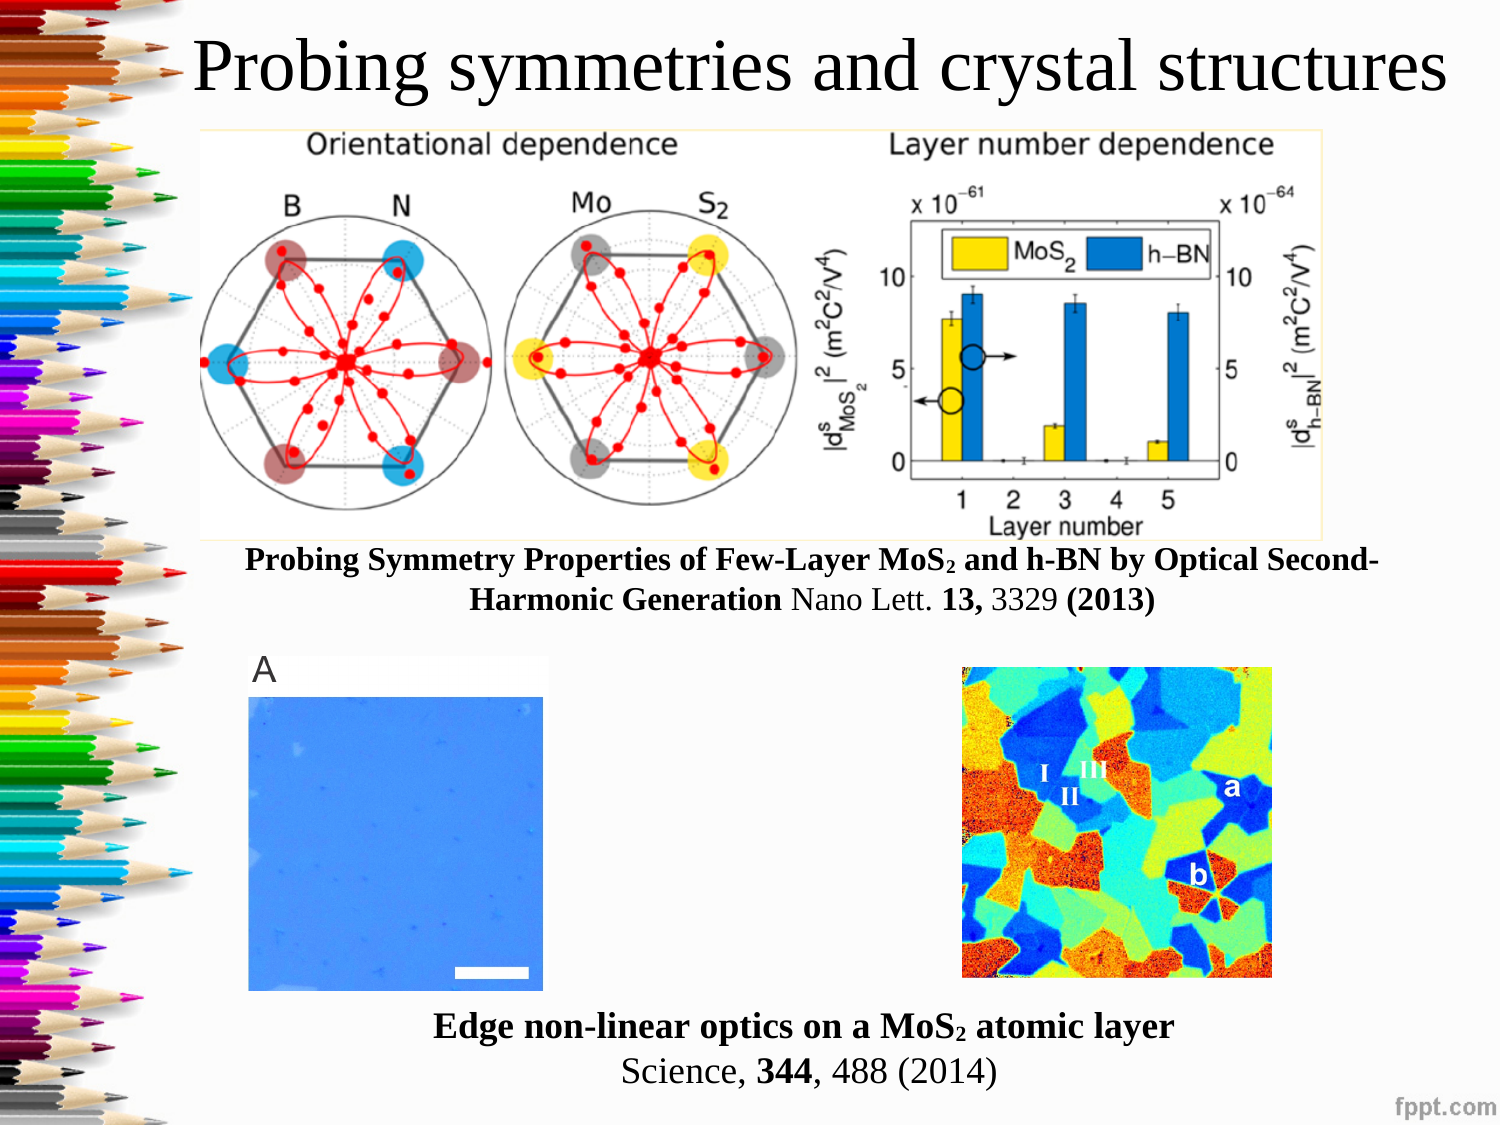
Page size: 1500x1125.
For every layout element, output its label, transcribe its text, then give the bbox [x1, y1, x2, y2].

text_box Probing Symmetry Properties of Few-Layer MoS2 and h-BN by Optical Second-Harmonic Generation Nano Lett. 13, 3329 (2013) [188, 530, 1436, 636]
title Probing symmetries and crystal structures [145, 3, 1496, 119]
text_box Edge non-linear optics on a MoS2 atomic layer Science, 344, 488 (2014) [348, 993, 1270, 1111]
picture [0, 0, 1500, 1125]
